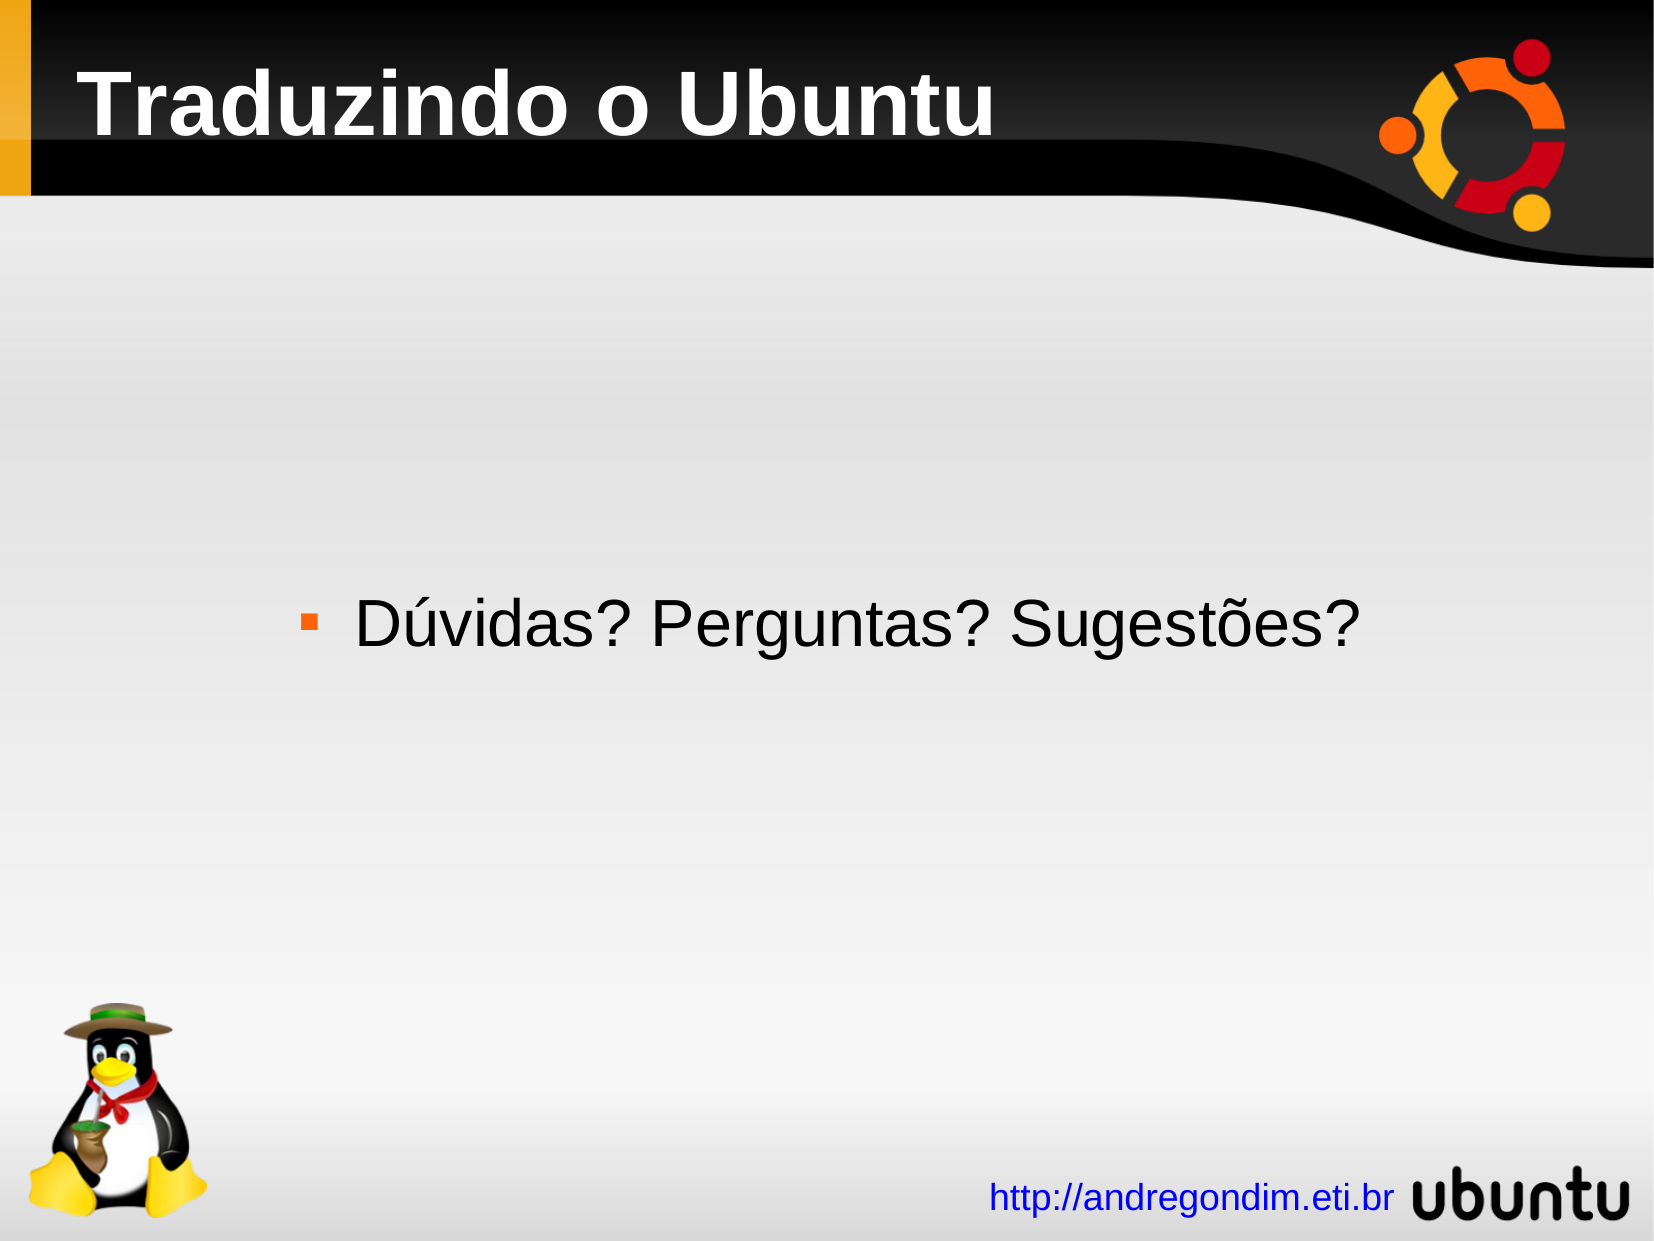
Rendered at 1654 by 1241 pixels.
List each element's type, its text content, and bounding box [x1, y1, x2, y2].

picture [0, 0, 1654, 1241]
list Dúvidas? Perguntas? Sugestões? [283, 585, 1418, 709]
title Traduzindo o Ubuntu [76, 7, 1565, 200]
